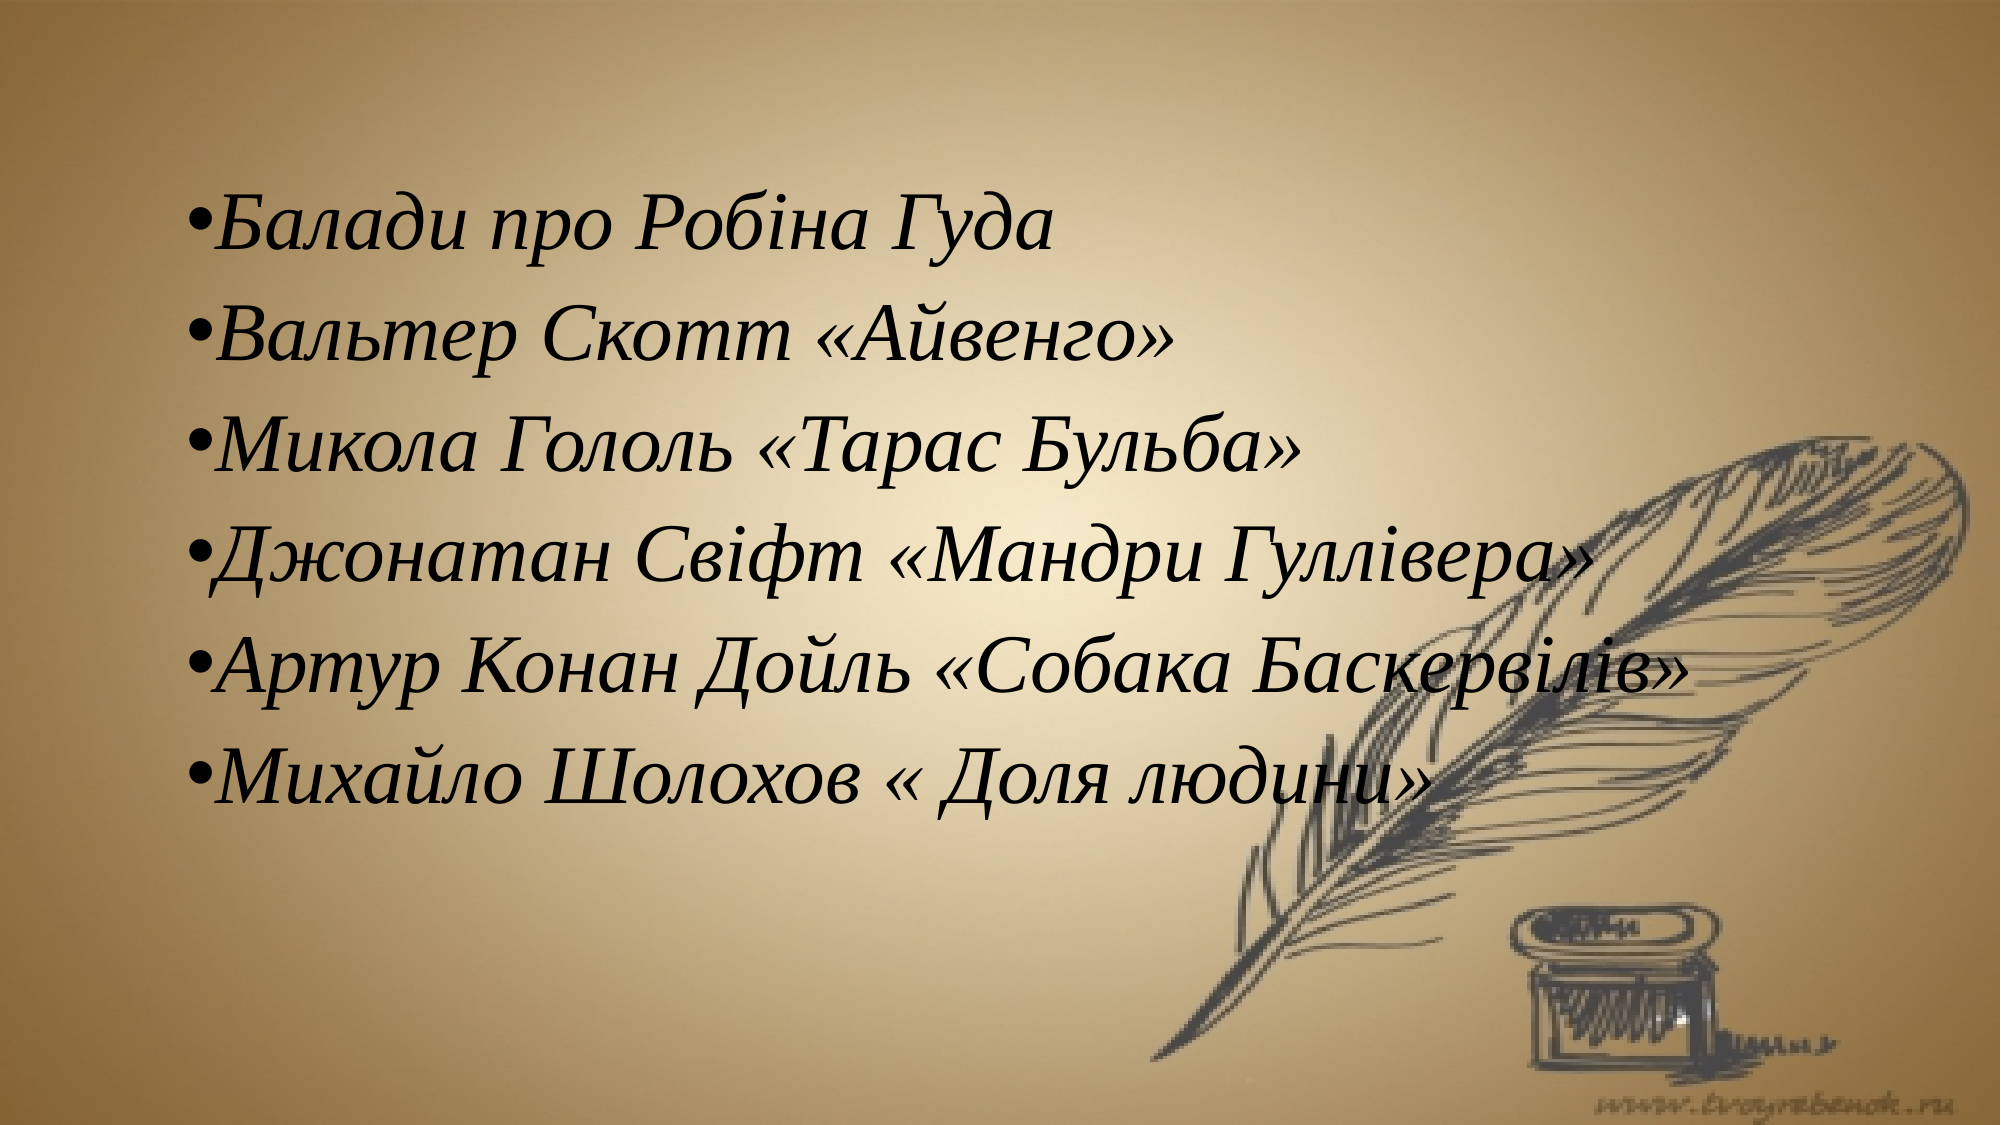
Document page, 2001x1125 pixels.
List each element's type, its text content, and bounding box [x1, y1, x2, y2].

picture [0, 0, 2000, 1125]
list Балади про Робіна Гуда Вальтер Скотт «Айвенго» Микола Гололь «Тарас Бульба» Джонатан Свіфт «Мандри Гуллівера» Артур Конан Дойль «Собака Баскервілів» Михайло Шолохов « Доля людини» [171, 170, 1897, 884]
